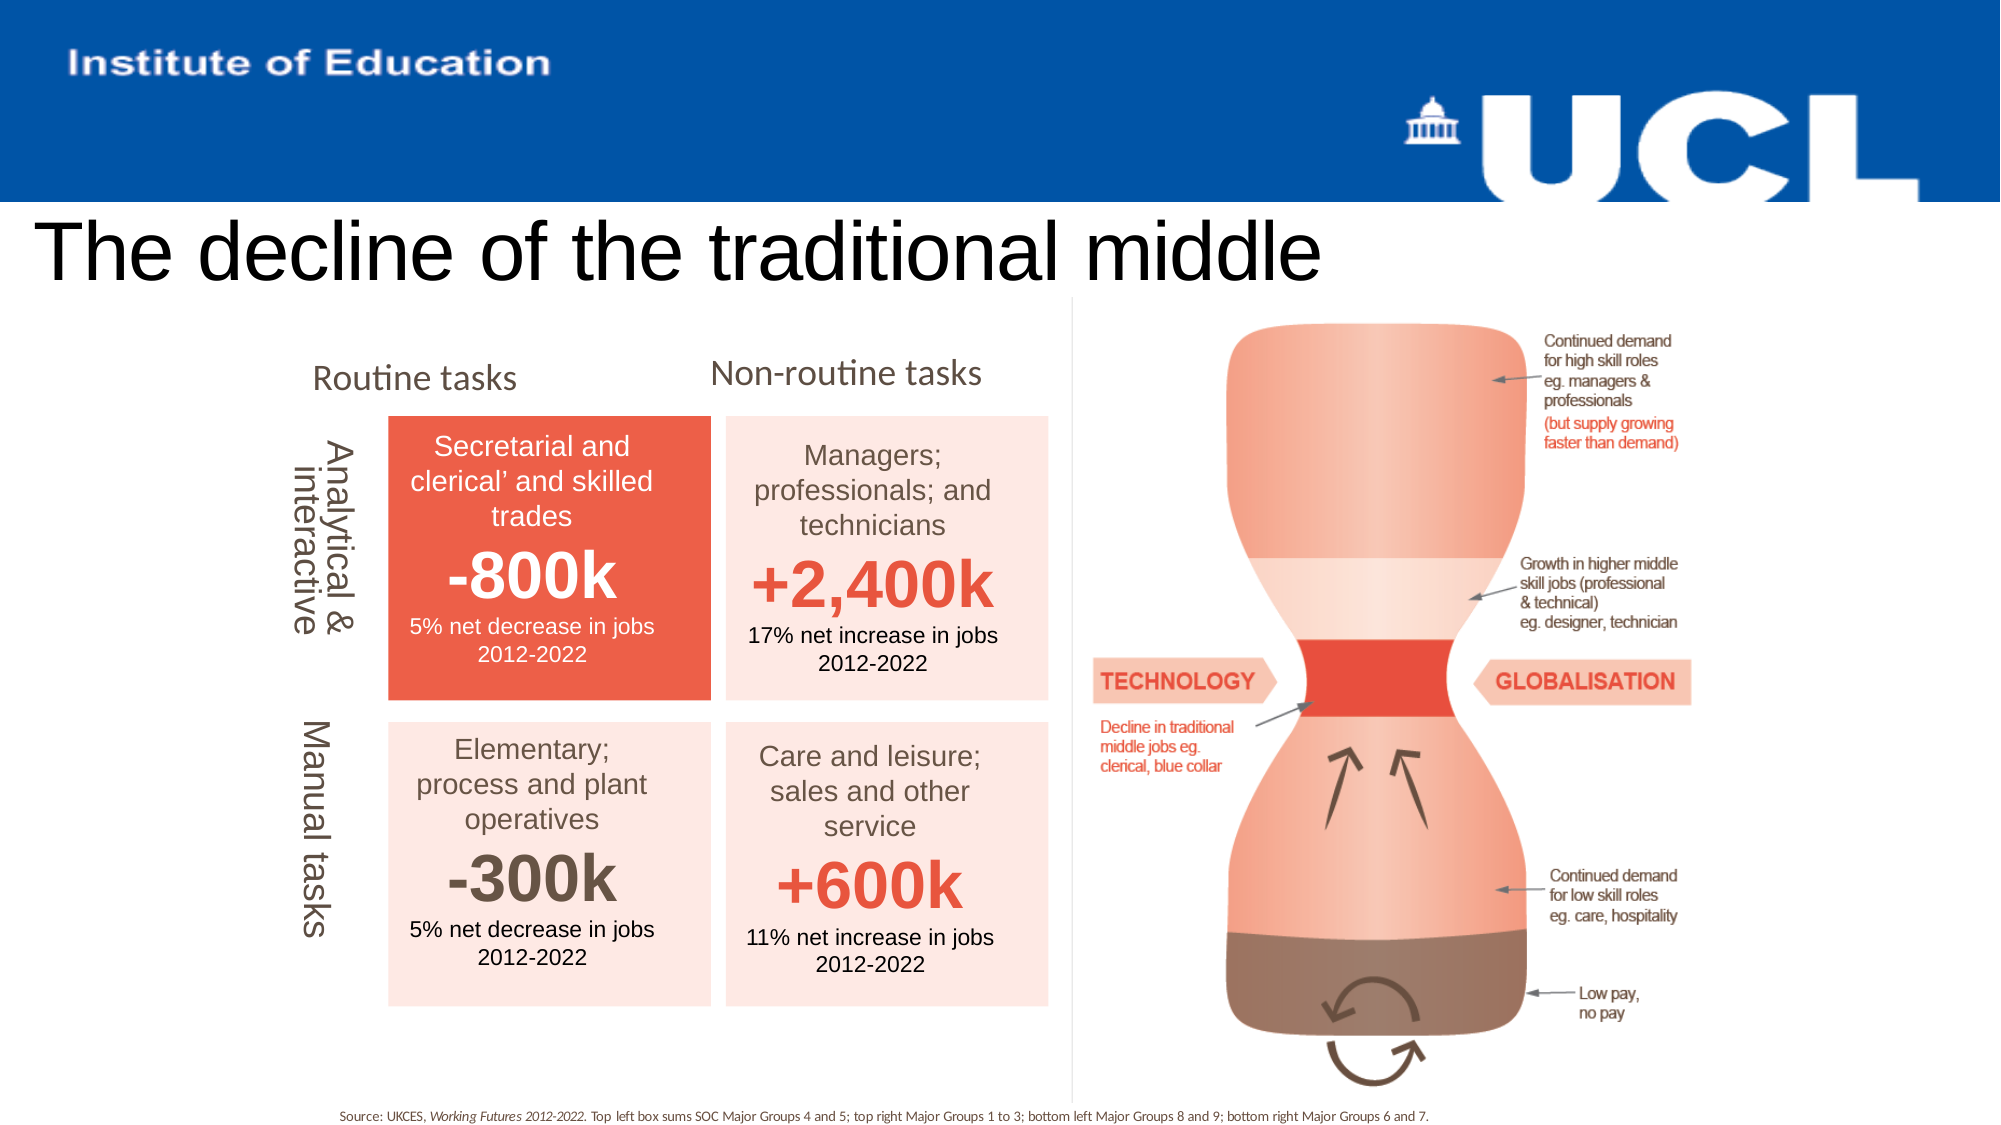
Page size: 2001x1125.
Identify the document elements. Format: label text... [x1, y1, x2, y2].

text_box Non-routine tasks [708, 348, 1033, 394]
text_box [725, 722, 1049, 1007]
text_box [388, 416, 711, 701]
text_box Secretarial and clerical’ and skilled trades -800k 5% net decrease in jobs 2012-2022 [387, 420, 677, 682]
title The decline of the traditional middle [31, 220, 1357, 298]
text_box [725, 416, 1049, 701]
picture [1071, 297, 1703, 1103]
text_box [388, 722, 711, 1007]
text_box Managers; professionals; and technicians +2,400k 17% net increase in jobs 2012-2022 [728, 429, 1018, 686]
text_box Analytical & interactive [287, 389, 354, 674]
text_box Routine tasks [310, 353, 635, 399]
text_box Care and leisure; sales and other service +600k 11% net increase in jobs 2012-2022 [726, 730, 1015, 992]
text_box Source: UKCES, Working Futures 2012-2022. Top left box sums SOC Major Groups 4 and 5; top right Major Groups 1 to 3; bottom left Major Groups 8 and 9; bottom right Major Groups 6 and 7. [337, 1106, 1524, 1125]
text_box Elementary; process and plant operatives -300k 5% net decrease in jobs 2012-2022 [387, 723, 677, 985]
text_box Manual tasks [297, 700, 331, 940]
